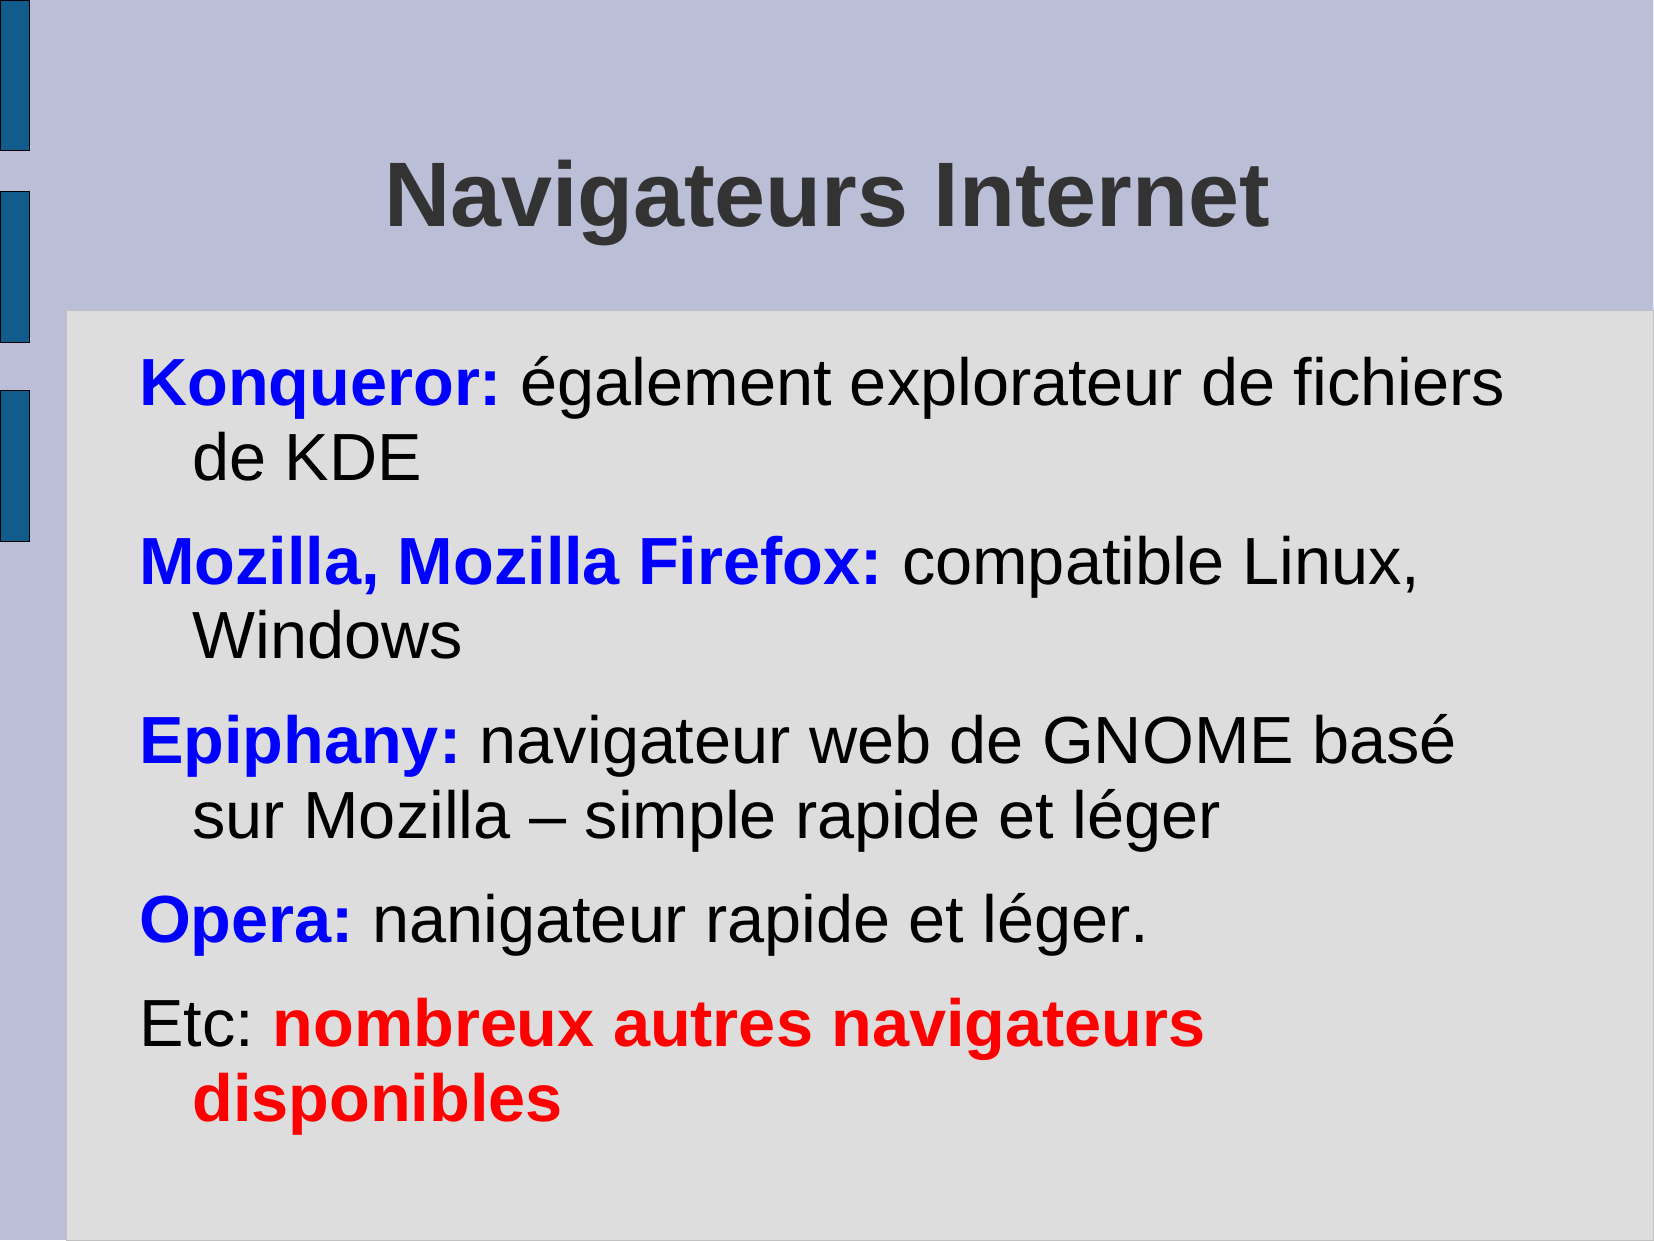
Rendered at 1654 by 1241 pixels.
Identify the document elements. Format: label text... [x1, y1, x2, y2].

title Navigateurs Internet [121, 91, 1534, 299]
list Konqueror: également explorateur de fichiers de KDE Mozilla, Mozilla Firefox: compatible Linux, Windows Epiphany: navigateur web de GNOME basé sur Mozilla – simple rapide et léger Opera: nanigateur rapide et léger. Etc: nombreux autres navigateurs disponibles [121, 344, 1534, 1136]
